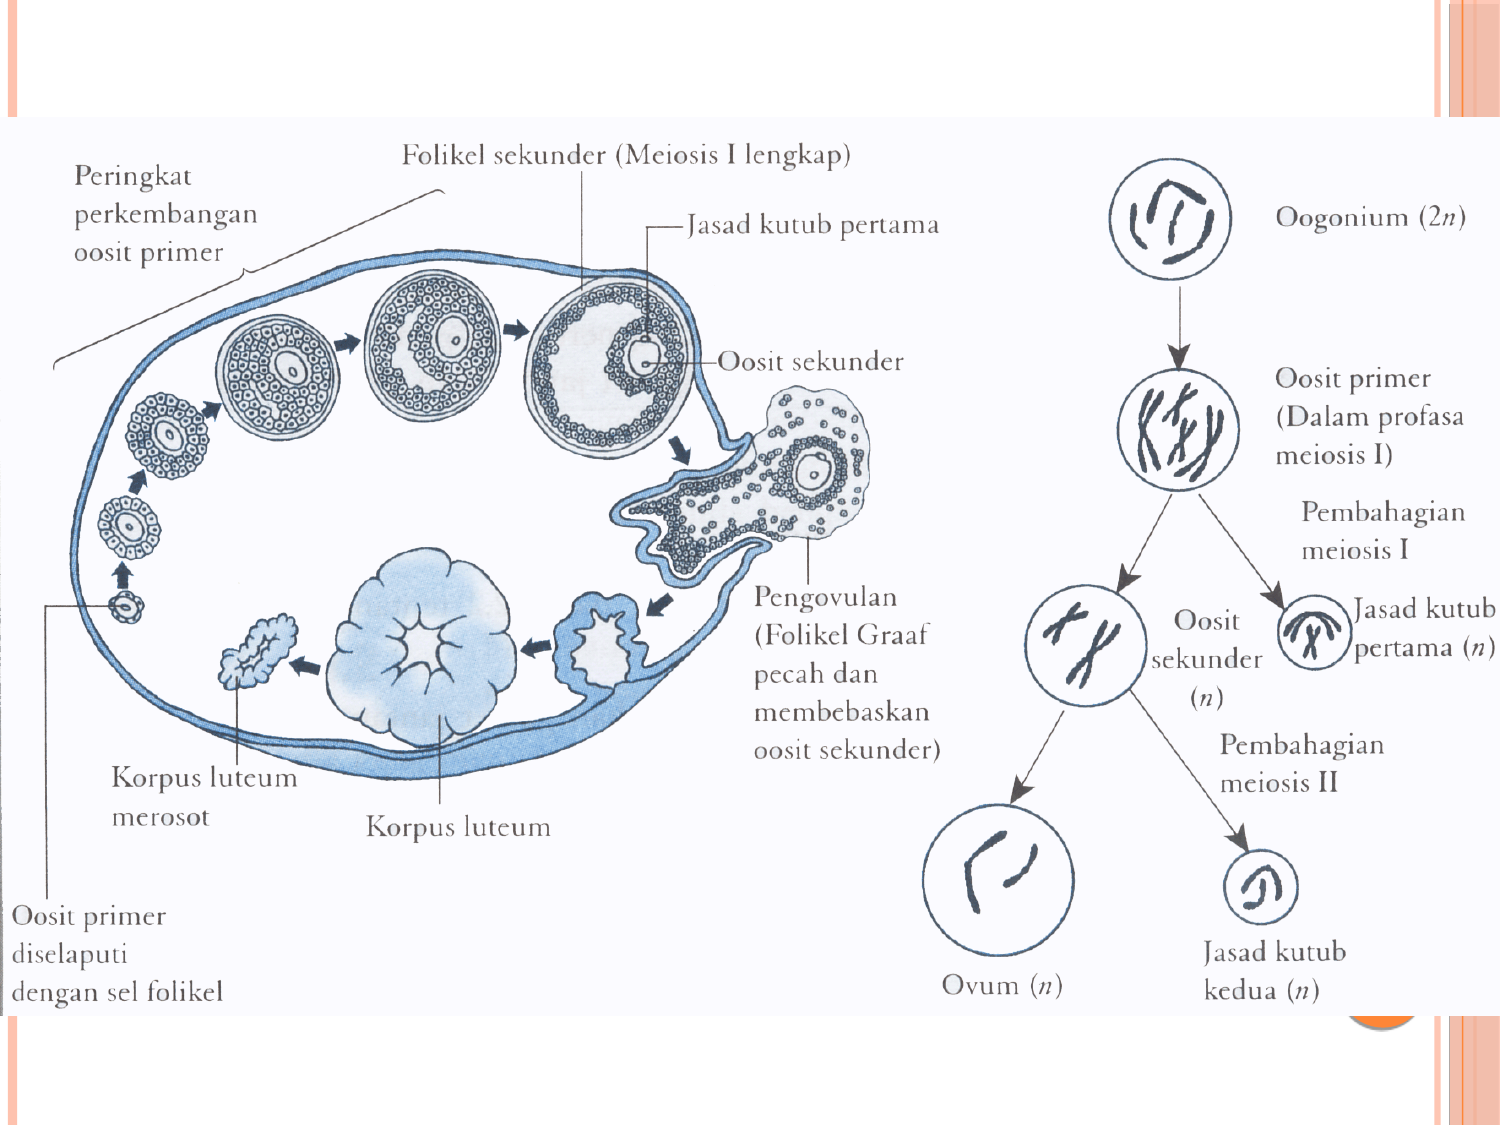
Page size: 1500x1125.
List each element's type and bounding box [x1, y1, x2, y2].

picture [0, 117, 1500, 1016]
